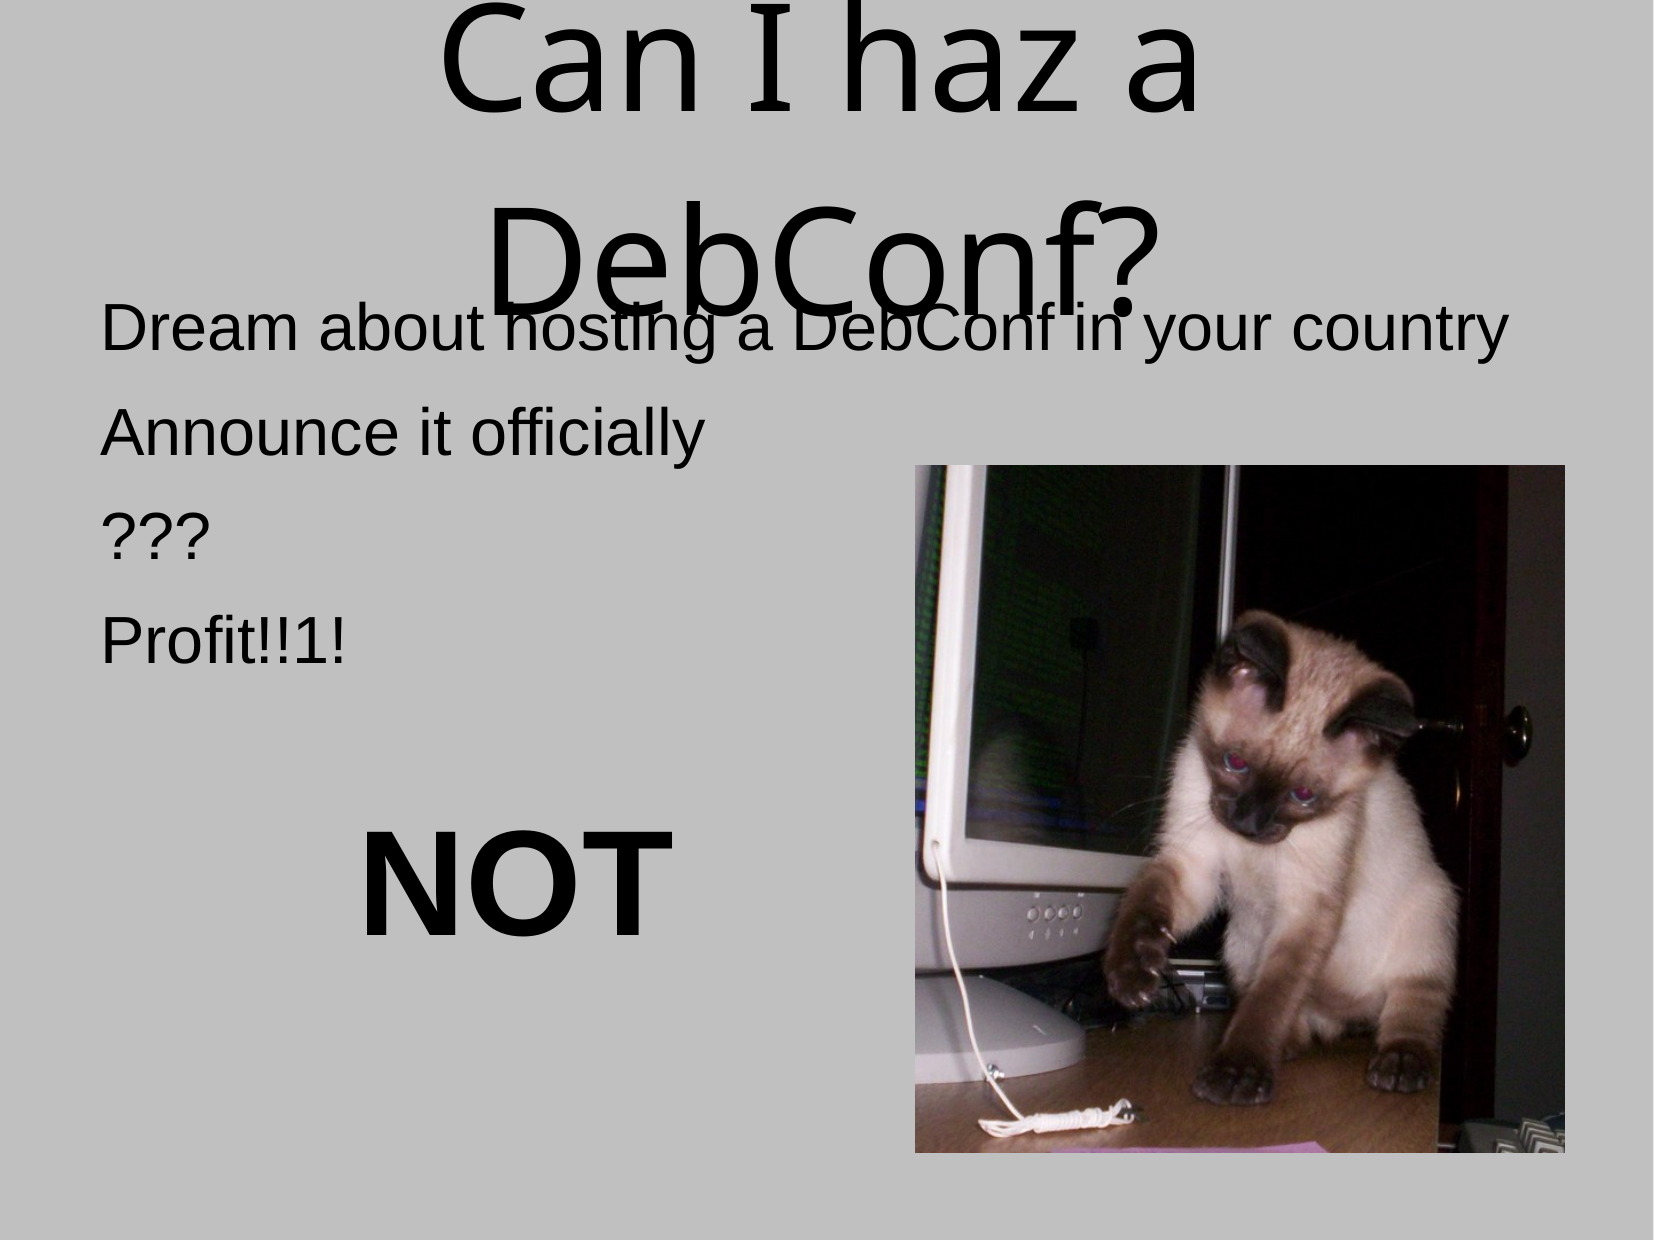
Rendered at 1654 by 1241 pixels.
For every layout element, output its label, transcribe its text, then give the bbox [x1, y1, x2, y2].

title Can I haz a DebConf? [76, 59, 1565, 252]
text_box NOT [324, 792, 689, 975]
picture [915, 465, 1565, 1154]
list Dream about hosting a DebConf in your country Announce it officially ??? Profit!!1! [82, 290, 1571, 1109]
